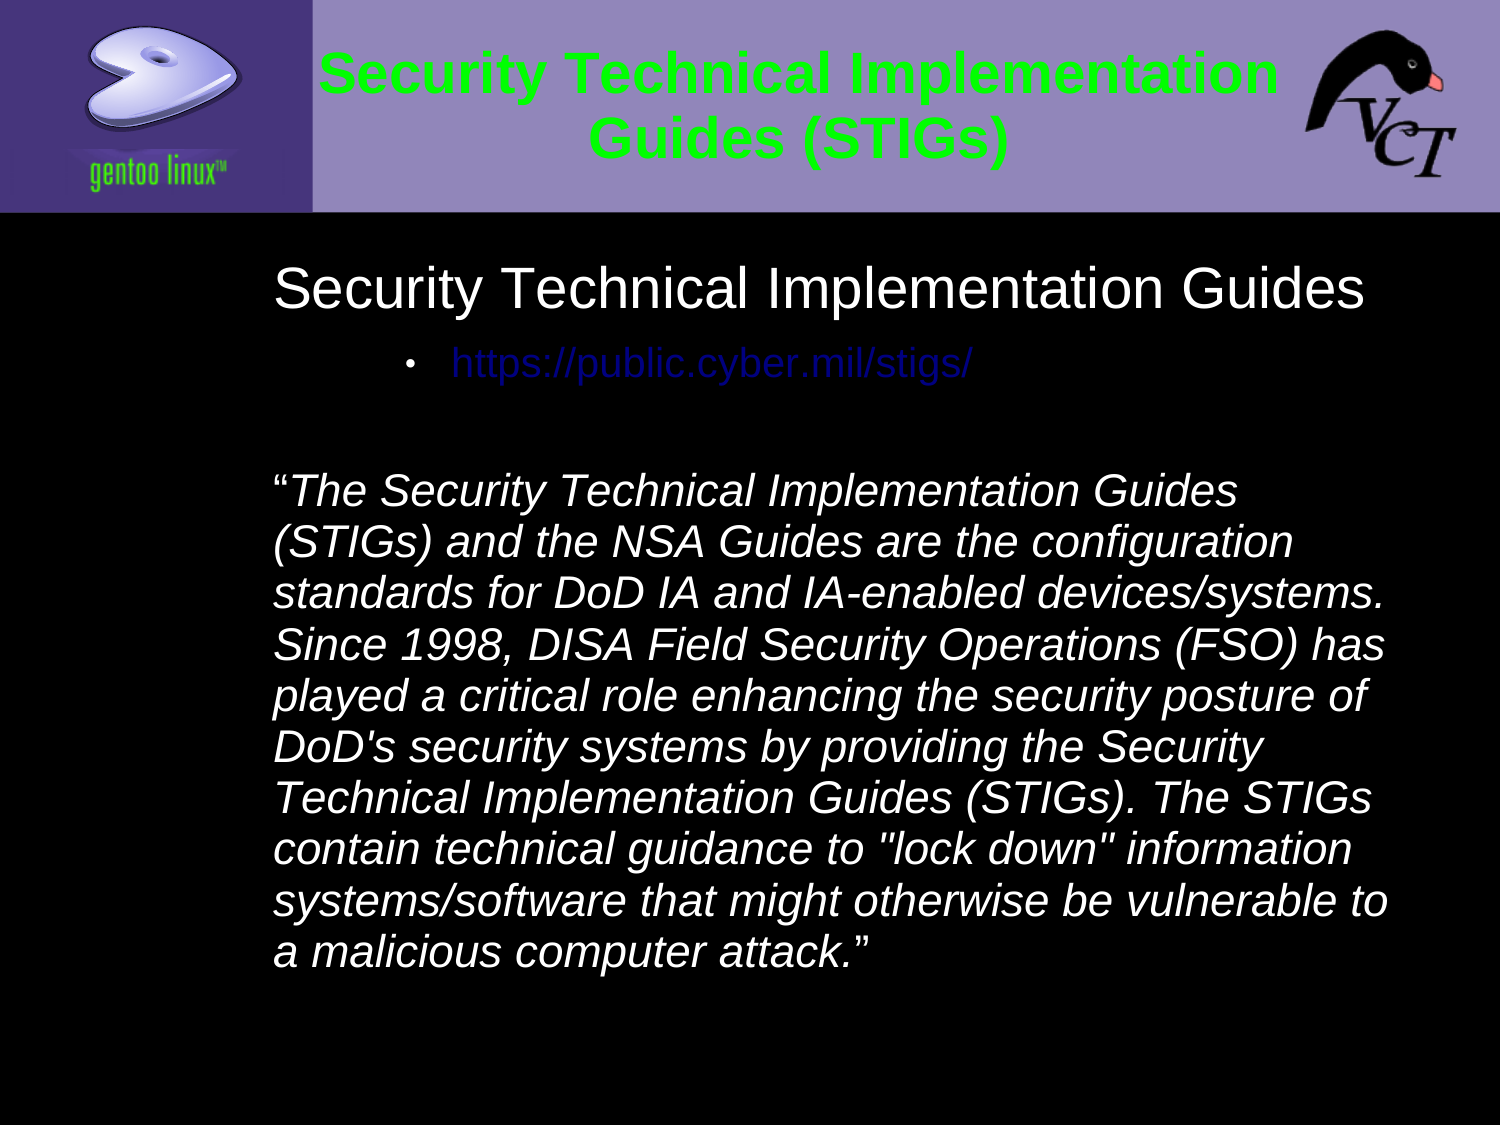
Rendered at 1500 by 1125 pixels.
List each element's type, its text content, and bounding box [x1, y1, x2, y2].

picture [1292, 21, 1471, 189]
picture [0, 149, 300, 195]
list Security Technical Implementation Guides https://public.cyber.mil/stigs/ “The Security Technical Implementation Guides (STIGs) and the NSA Guides are the configuration standards for DoD IA and IA-enabled devices/systems. Since 1998, DISA Field Security Operations (FSO) has played a critical role enhancing the security posture of DoD's security systems by providing the Security Technical Implementation Guides (STIGs). The STIGs contain technical guidance to "lock down" information systems/software that might otherwise be vulnerable to a malicious computer attack.” [207, 255, 1391, 1072]
title Security Technical Implementation Guides (STIGs) [314, 0, 1285, 219]
